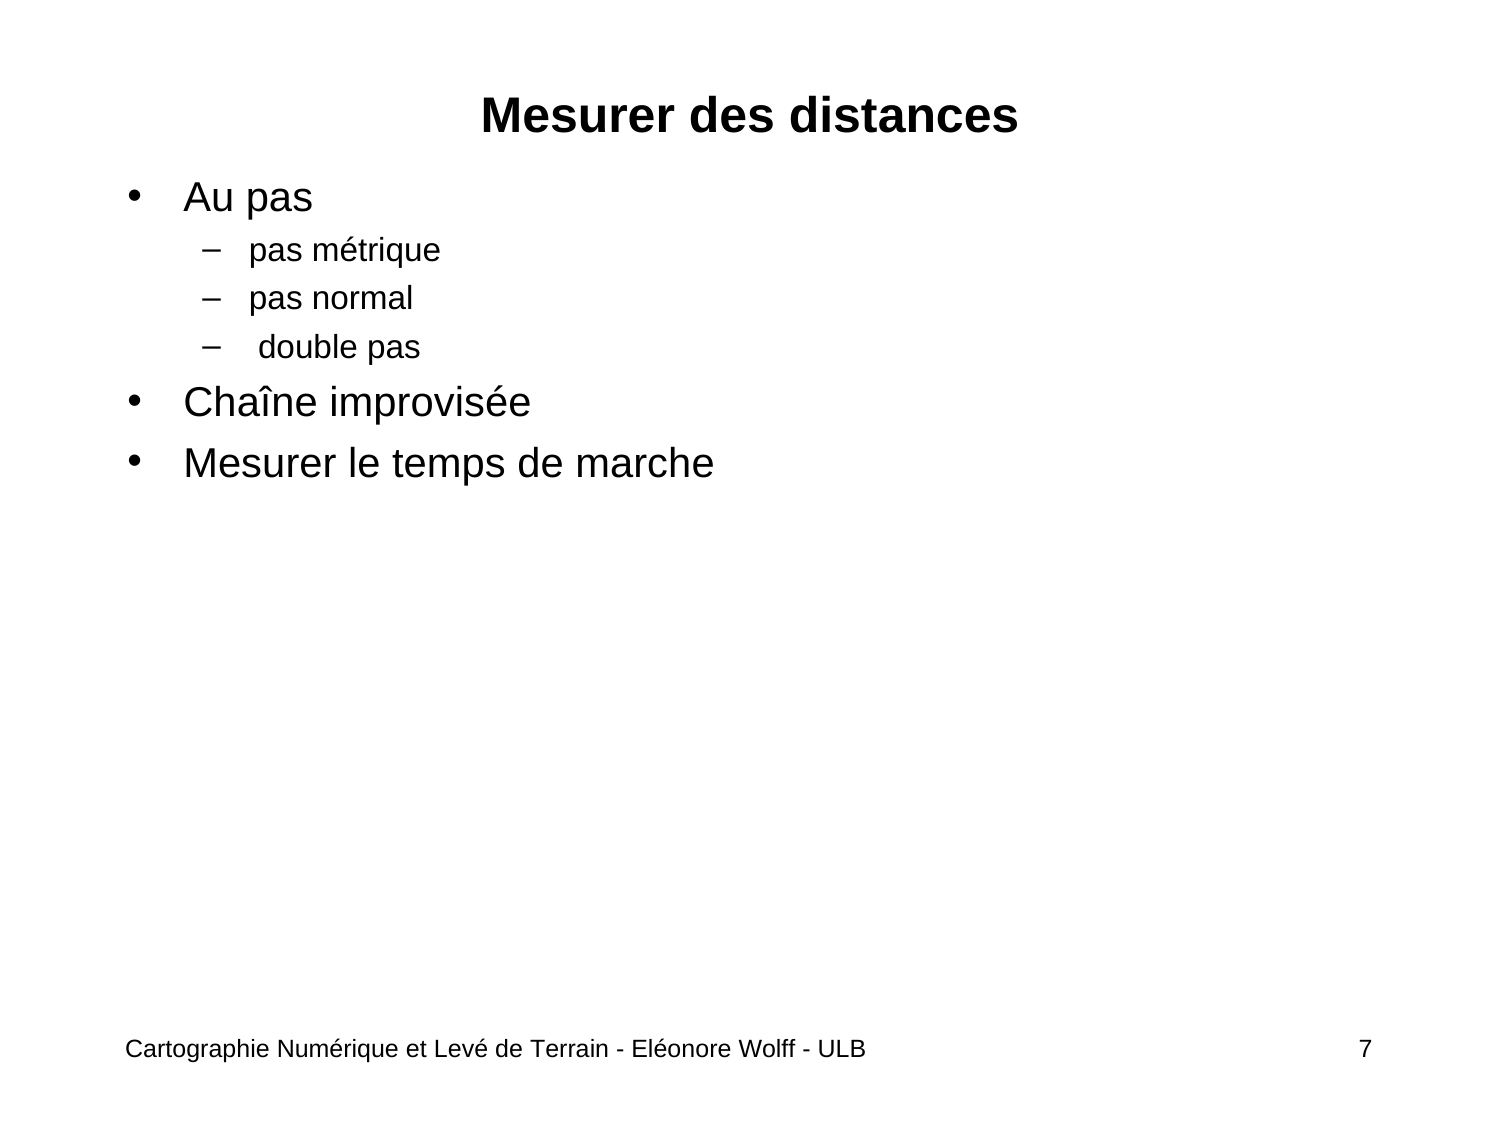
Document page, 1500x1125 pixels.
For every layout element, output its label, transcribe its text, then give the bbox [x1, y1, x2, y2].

title Mesurer des distances [112, 68, 1388, 157]
text_box <number> [1279, 1024, 1388, 1100]
text_box Cartographie Numérique et Levé de Terrain - Eléonore Wolff - ULB [110, 1024, 1271, 1100]
list Au pas pas métrique pas normal double pas Chaîne improvisée Mesurer le temps de marche [112, 162, 1388, 1013]
